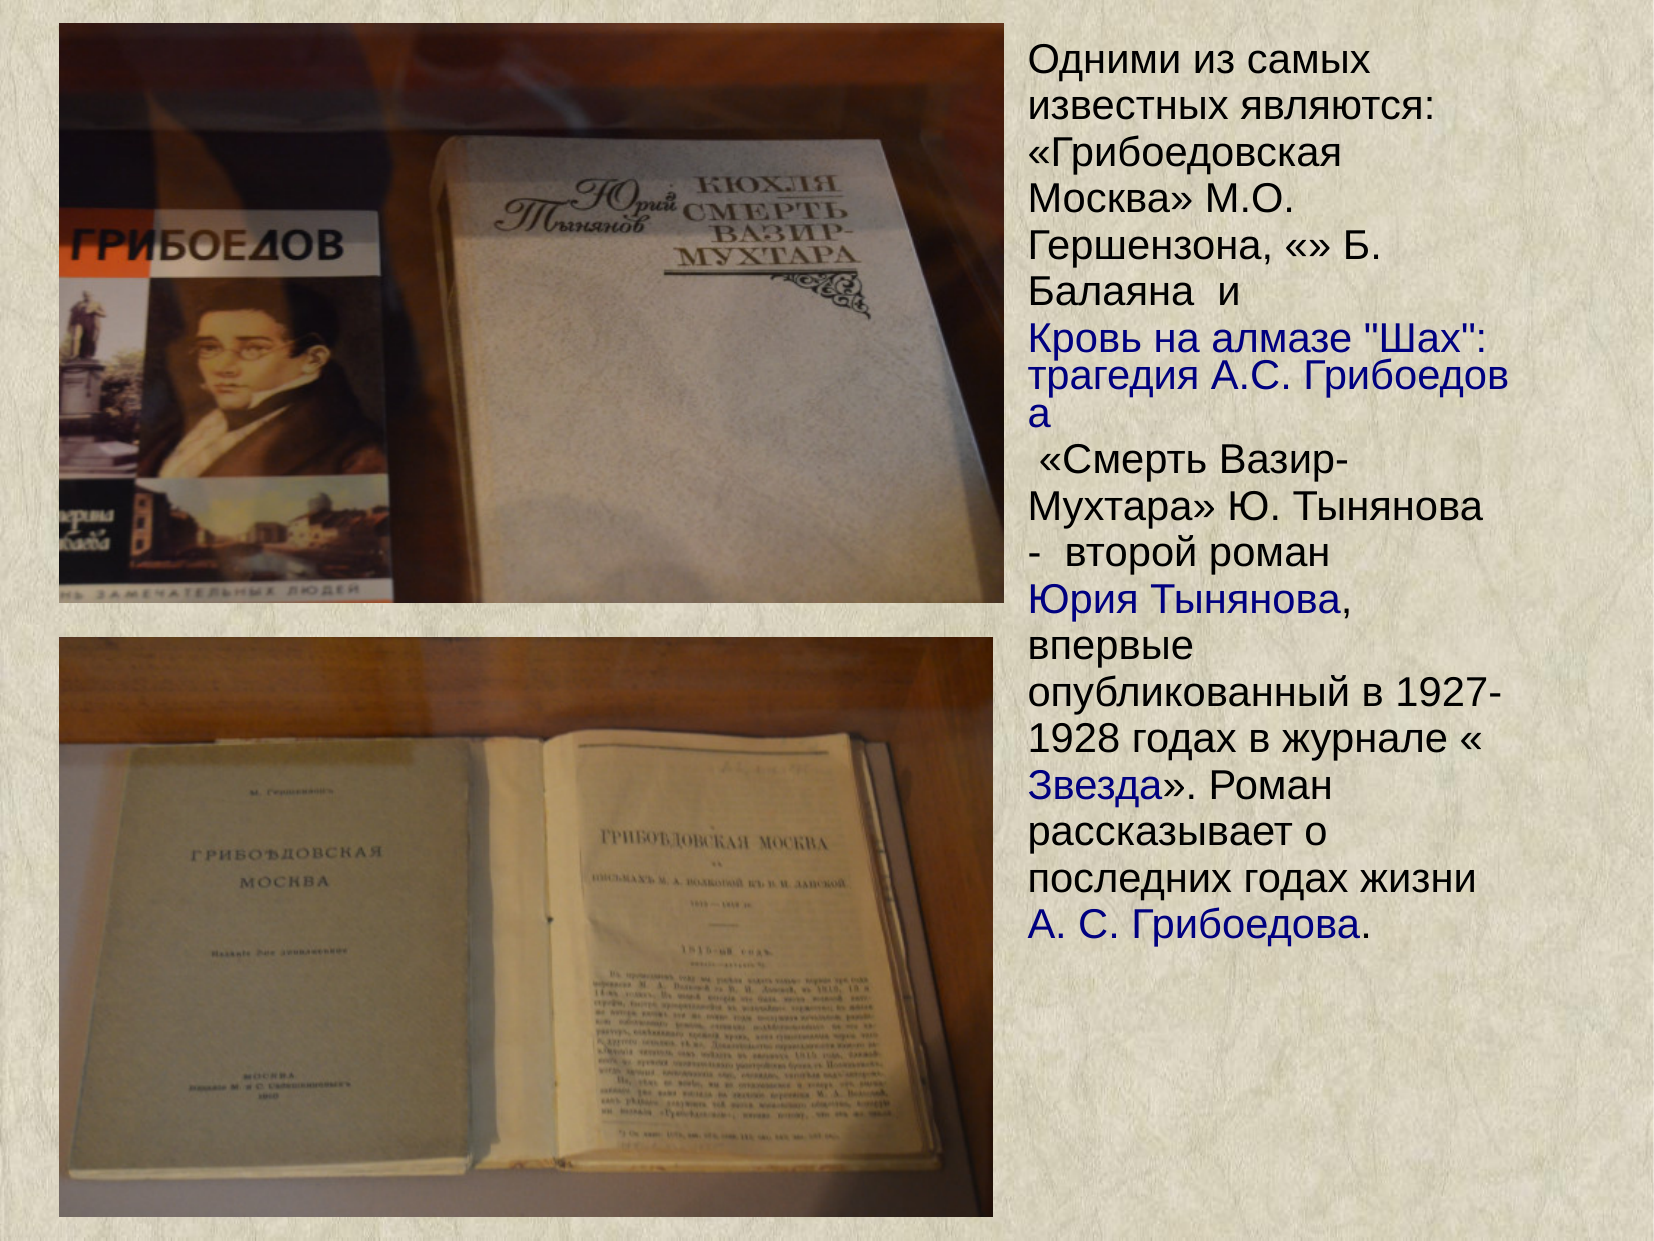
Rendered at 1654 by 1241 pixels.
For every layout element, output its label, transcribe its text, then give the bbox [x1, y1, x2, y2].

list Одними из самых известных являются: «Грибоедовская Москва» М.О. Гершензона, «» Б. Балаяна иКровь на алмазе "Шах": трагедия А.С. Грибоедова «Смерть Вазир-Мухтара» Ю. Тынянова - второй роман Юрия Тынянова, впервые опубликованный в 1927-1928 годах в журнале «Звезда». Роман рассказывает о последних годах жизни А. С. Грибоедова. [1027, 35, 1512, 1109]
picture [0, 0, 1654, 1241]
